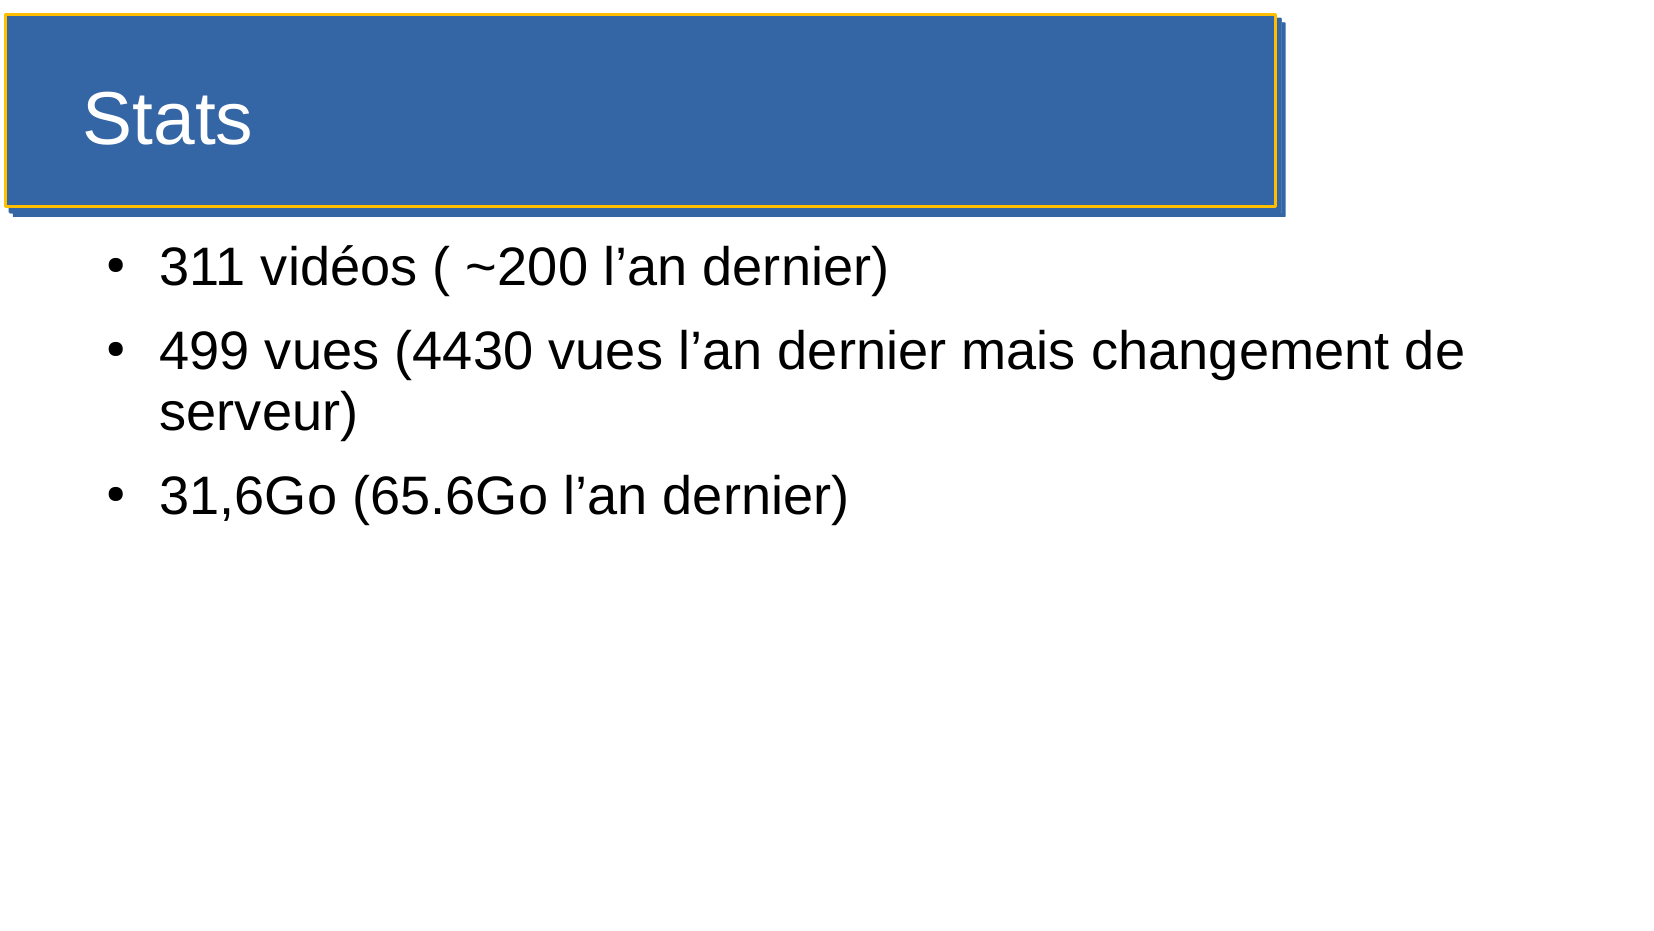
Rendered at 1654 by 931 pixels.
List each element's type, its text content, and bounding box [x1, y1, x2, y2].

list 311 vidéos ( ~200 l’an dernier) 499 vues (4430 vues l’an dernier mais changement de serveur) 31,6Go (65.6Go l’an dernier) [88, 236, 1565, 798]
title Stats [82, 44, 1235, 192]
